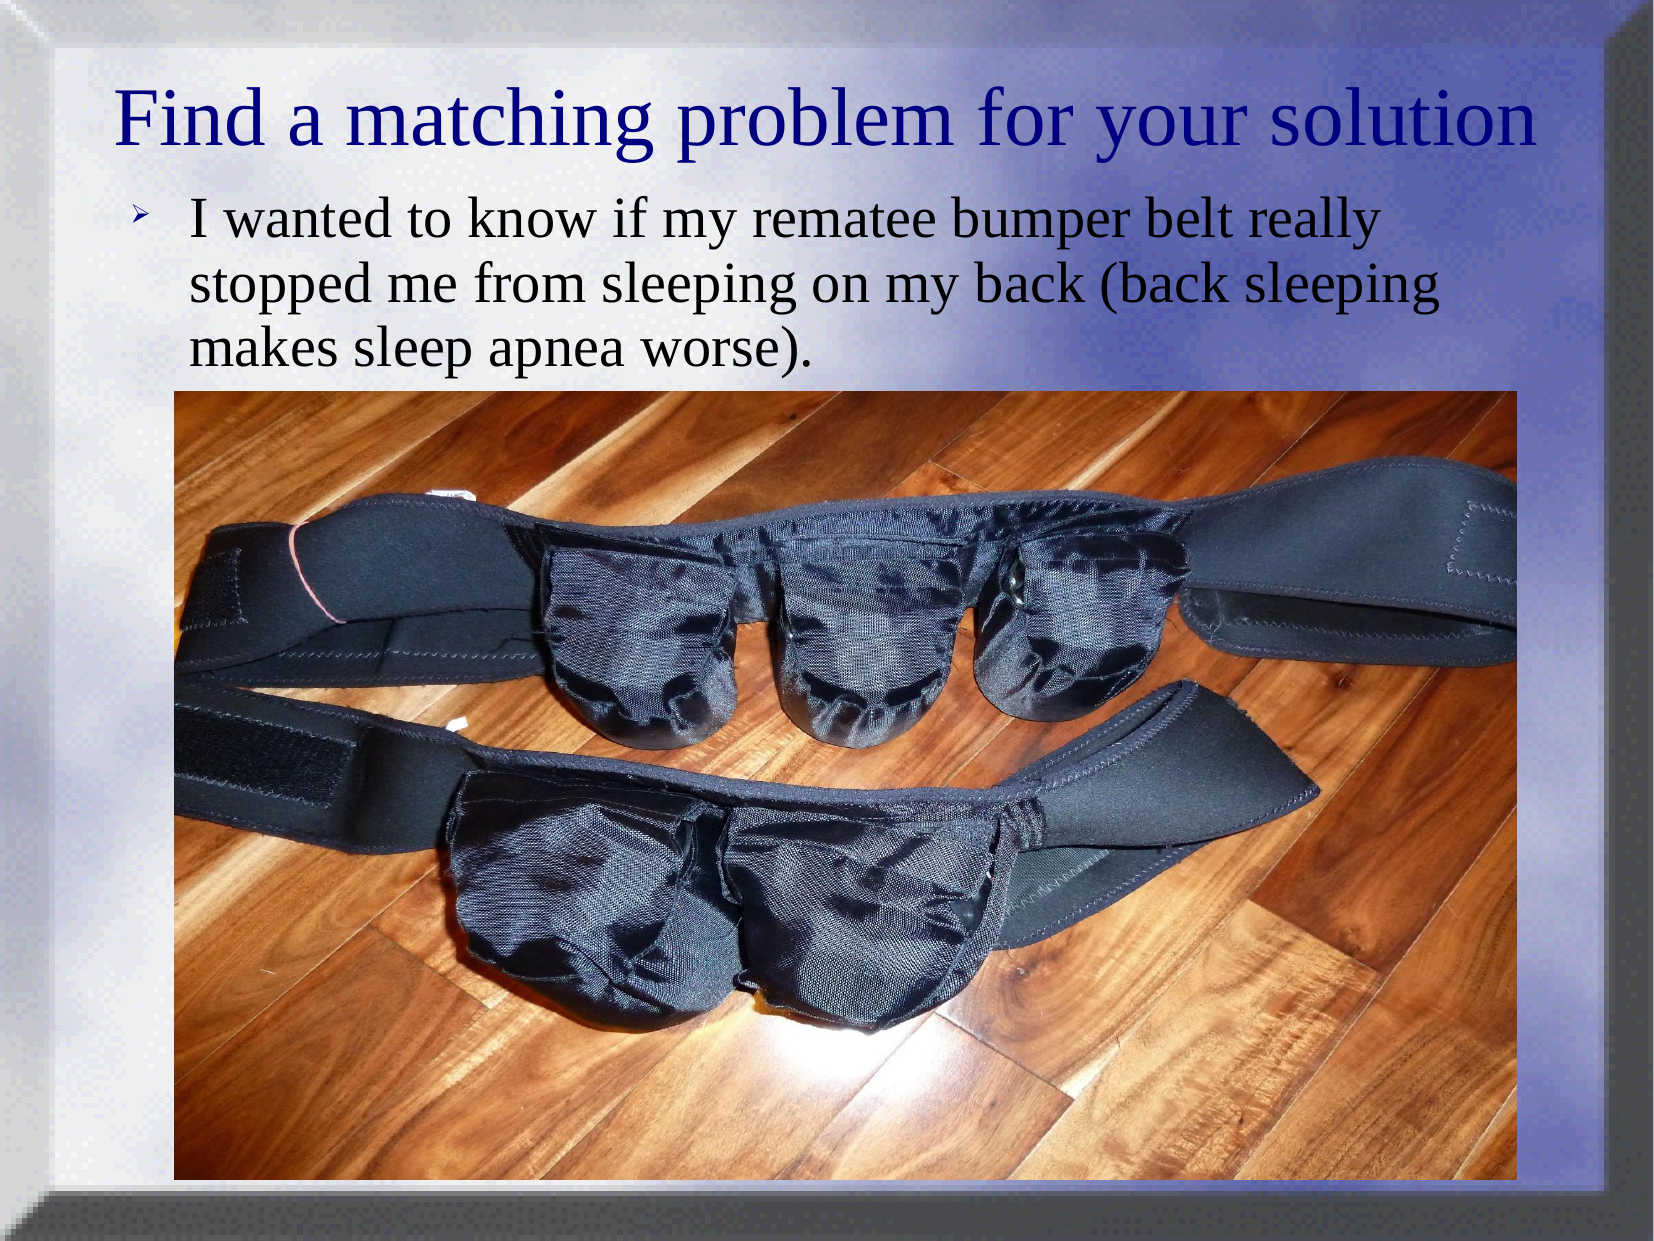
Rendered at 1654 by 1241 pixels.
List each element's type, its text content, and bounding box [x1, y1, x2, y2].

picture [0, 0, 1654, 1241]
list I wanted to know if my rematee bumper belt really stopped me from sleeping on my back (back sleeping makes sleep apnea worse). [130, 185, 1567, 520]
title Find a matching problem for your solution [85, 63, 1569, 171]
